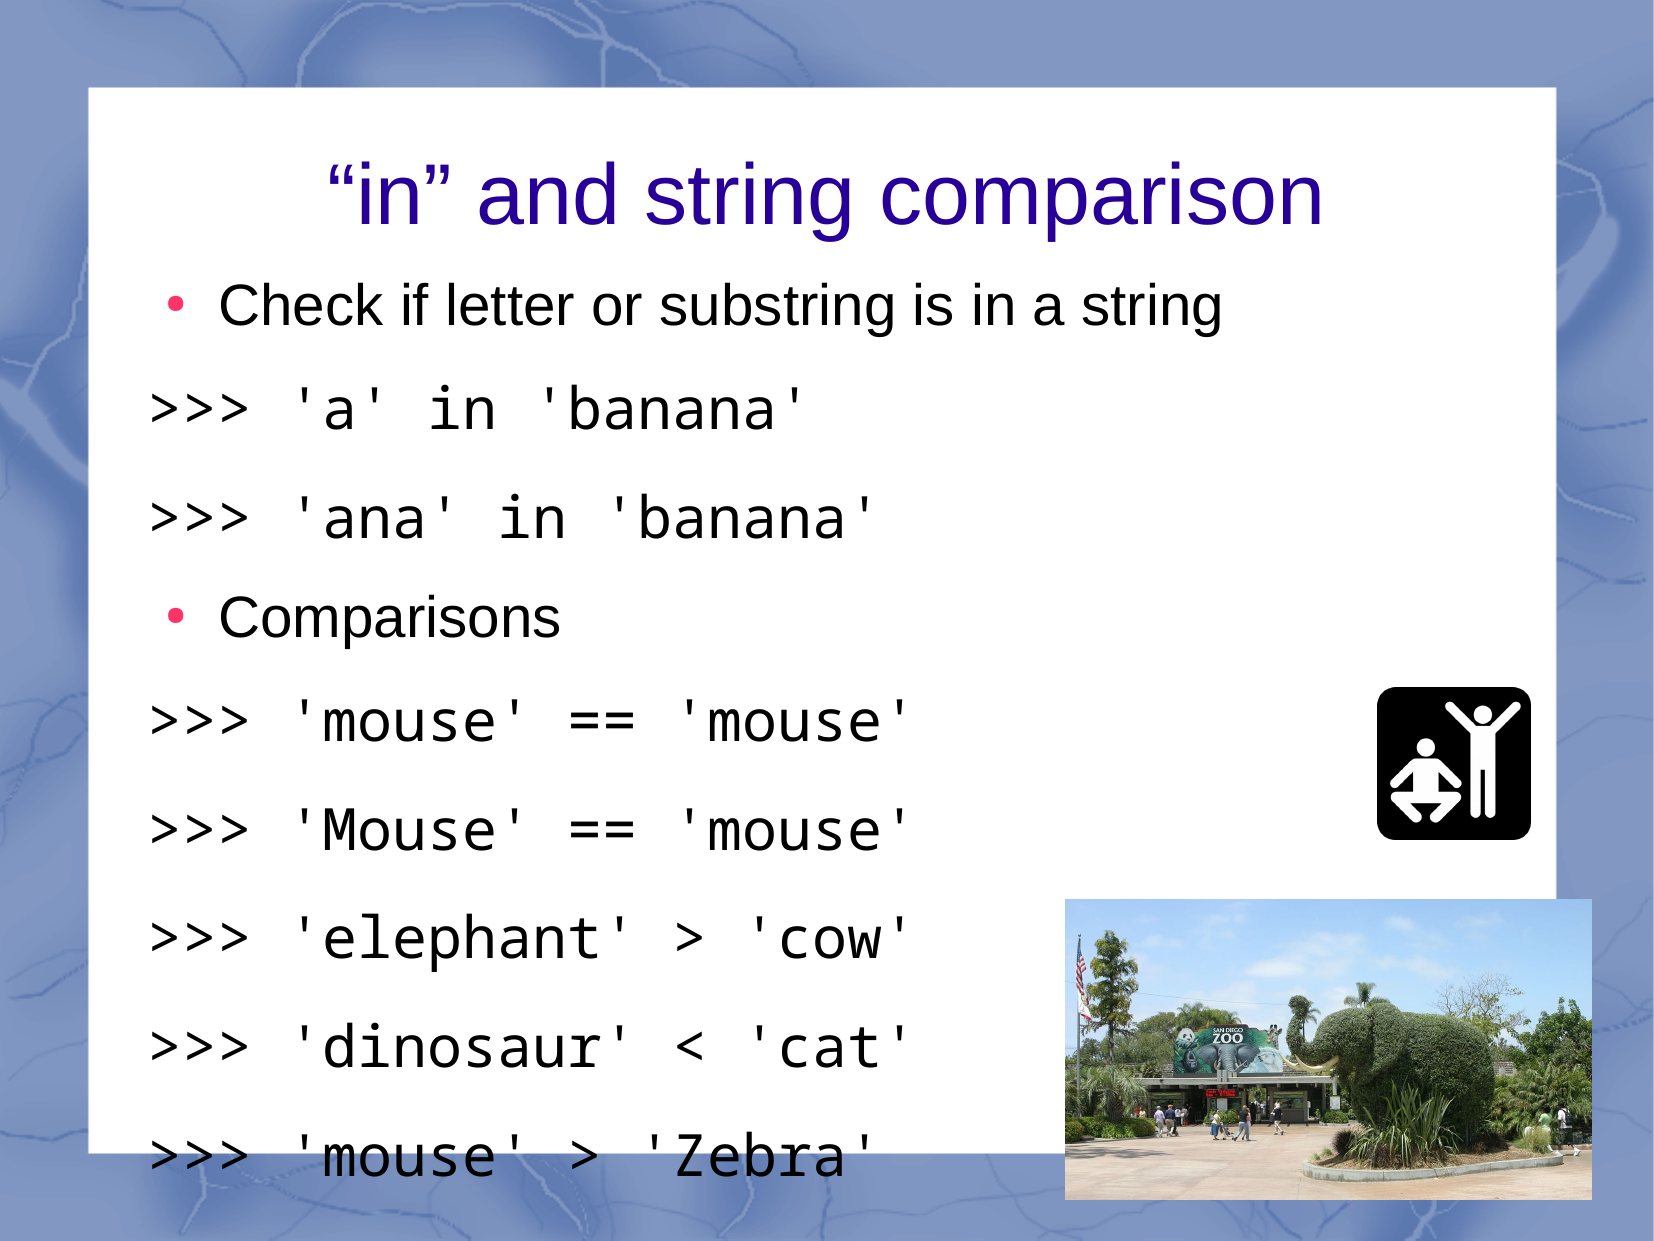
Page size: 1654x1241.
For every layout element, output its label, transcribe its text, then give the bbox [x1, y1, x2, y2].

picture [0, 0, 1654, 1241]
title “in” and string comparison [118, 90, 1536, 298]
list Check if letter or substring is in a string >>> 'a' in 'banana' >>> 'ana' in 'banana' Comparisons >>> 'mouse' == 'mouse' >>> 'Mouse' == 'mouse' >>> 'elephant' > 'cow' >>> 'dinosaur' < 'cat' >>> 'mouse' > 'Zebra' [147, 272, 1506, 1112]
